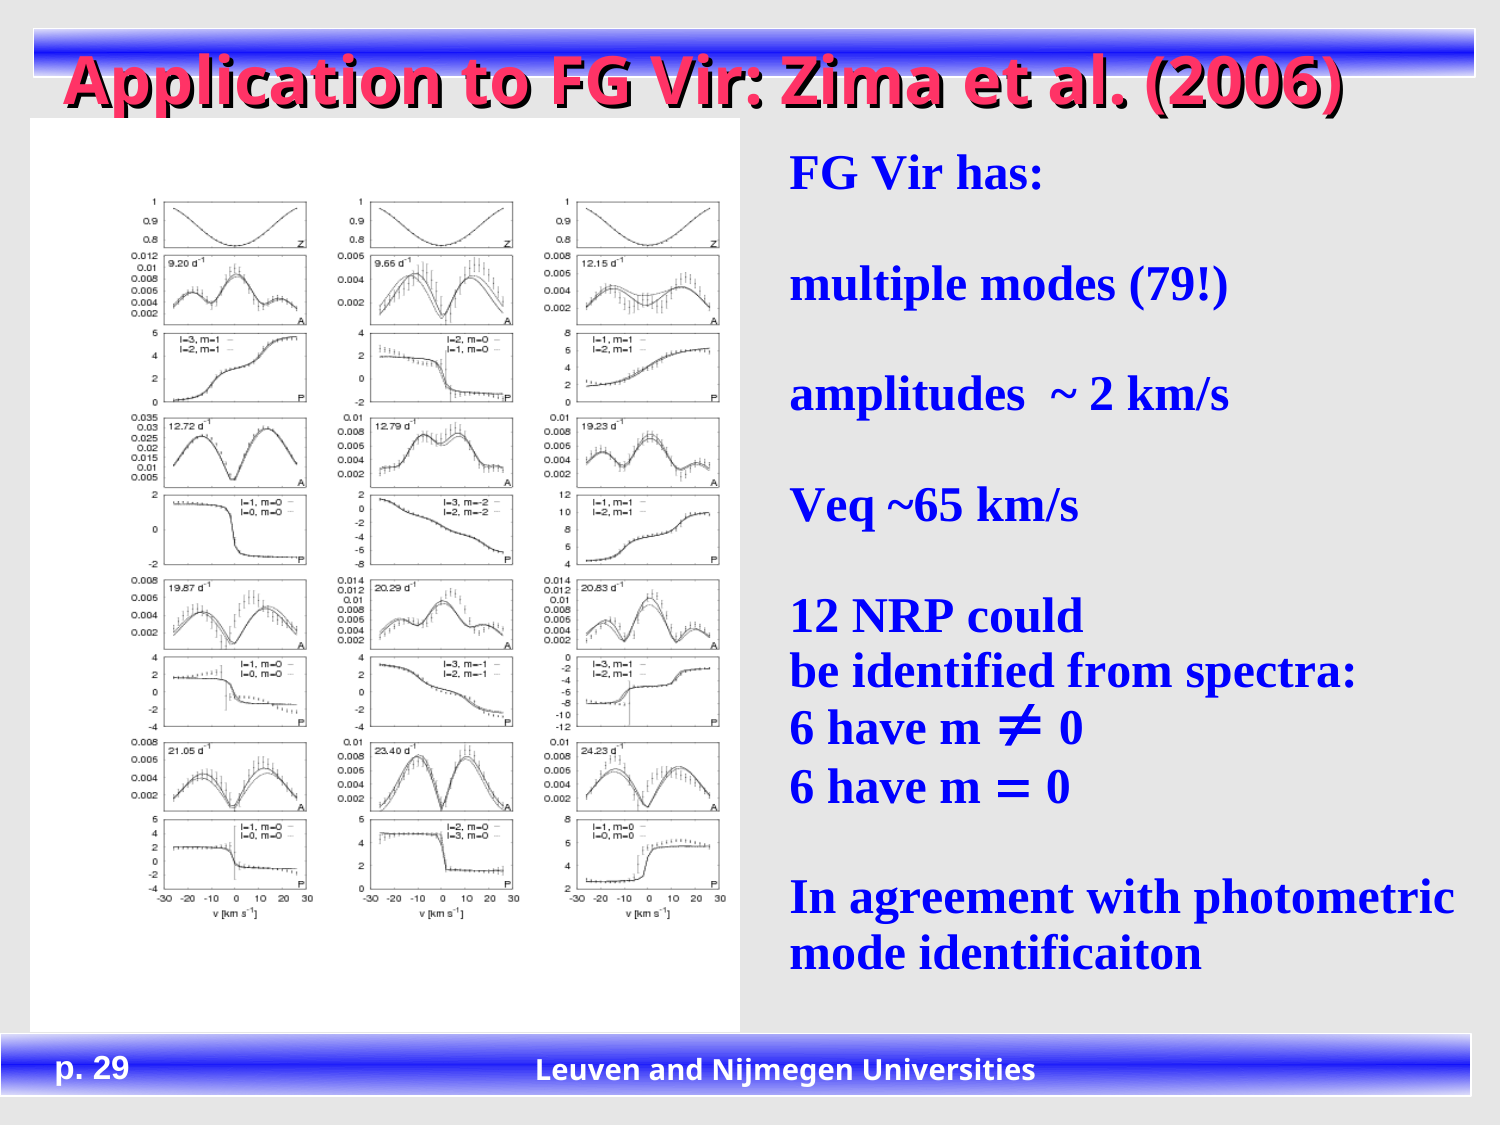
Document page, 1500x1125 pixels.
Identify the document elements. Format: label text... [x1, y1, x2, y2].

picture [30, 118, 740, 1032]
title Moment method: Briquet & Aerts (2003) [125, 1055, 1470, 1059]
title Application to FG Vir: Zima et al. (2006) [64, 20, 1500, 137]
title Moment method: Briquet & Aerts (2003) [1034, 1070, 1470, 1074]
text_box FG Vir has: multiple modes (79!) amplitudes ~ 2 km/s Veq ~65 km/s 12 NRP could be identified from spectra: 6 have m ¹ 0 6 have m = 0 In agreement with photometric mode identificaiton [789, 145, 1474, 1050]
